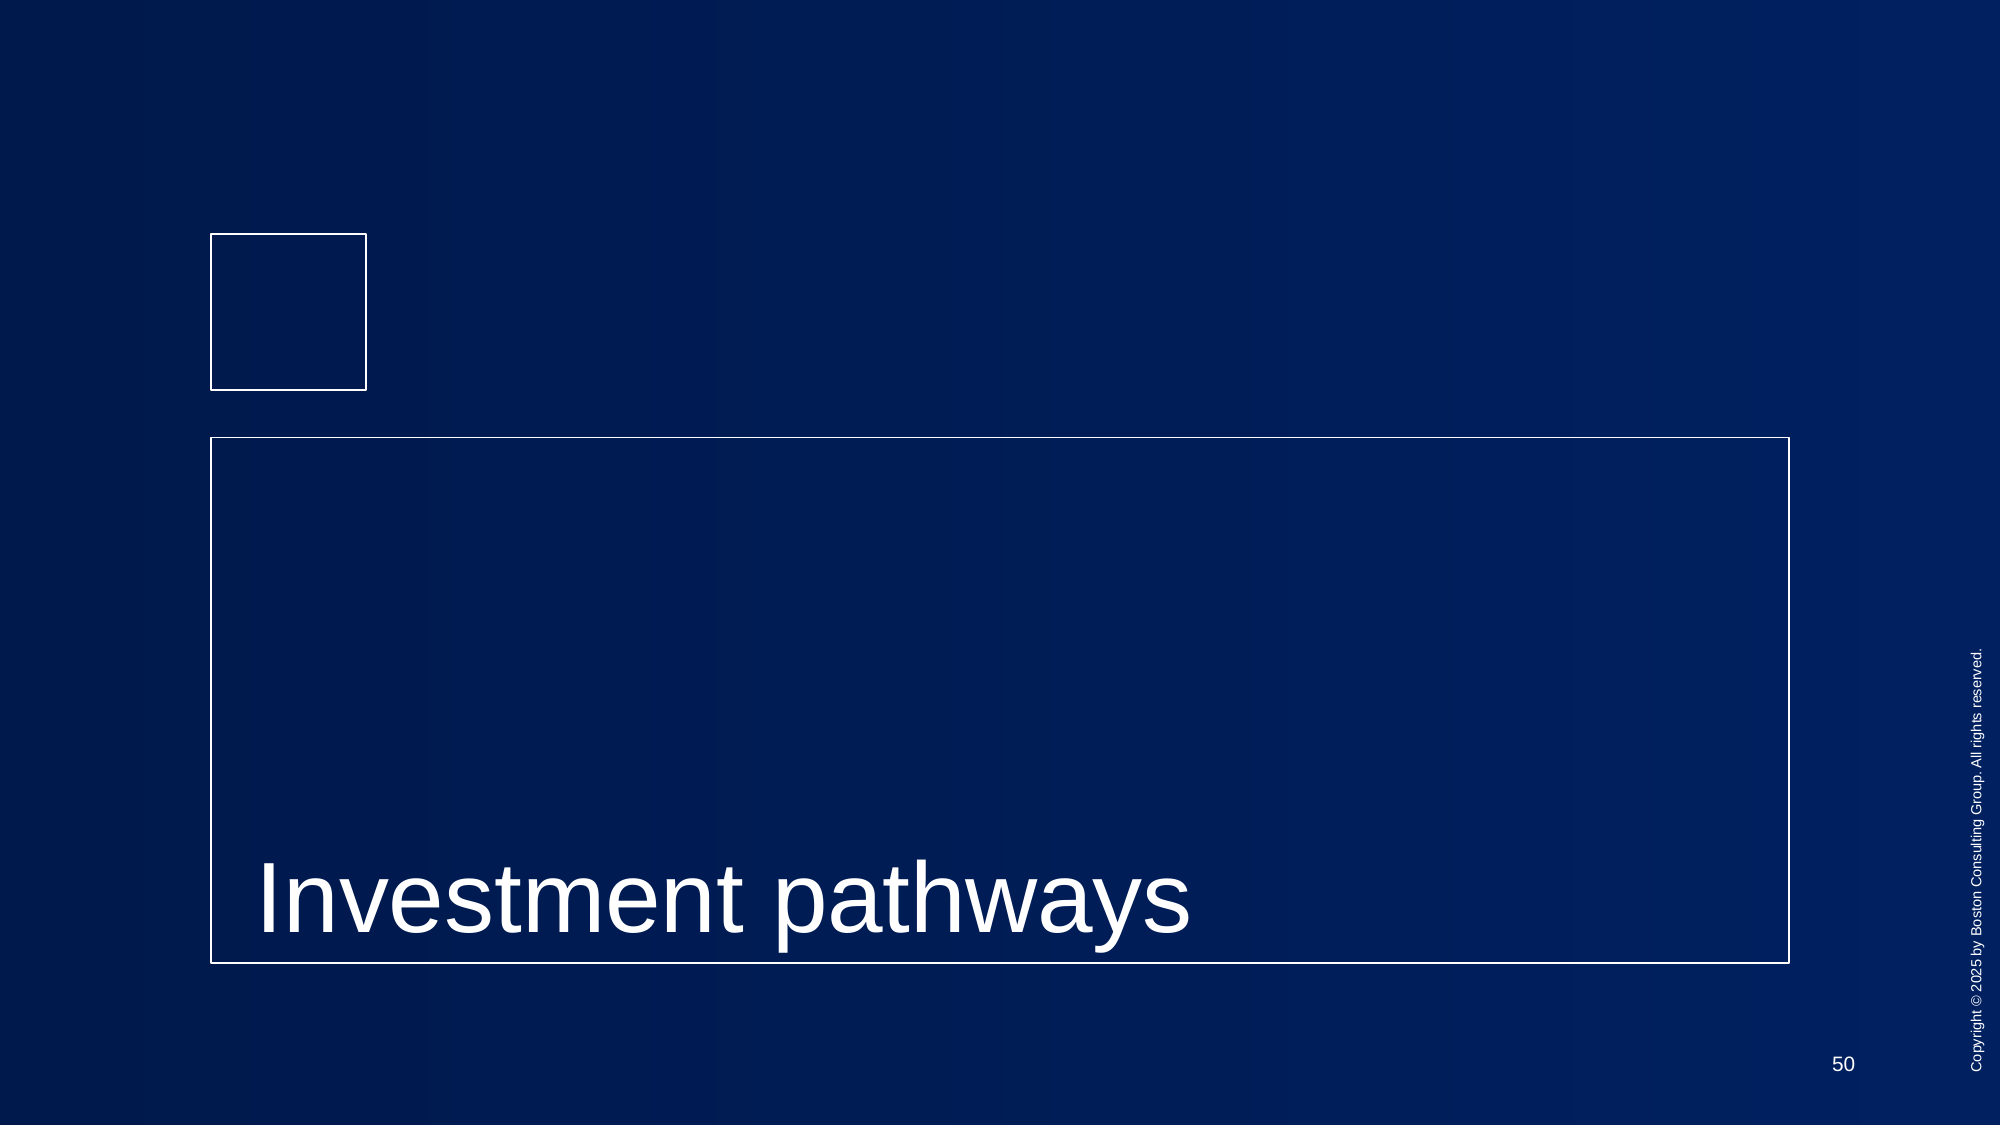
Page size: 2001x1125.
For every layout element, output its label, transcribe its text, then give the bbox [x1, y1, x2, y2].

text_box Investment pathways [210, 437, 1790, 963]
